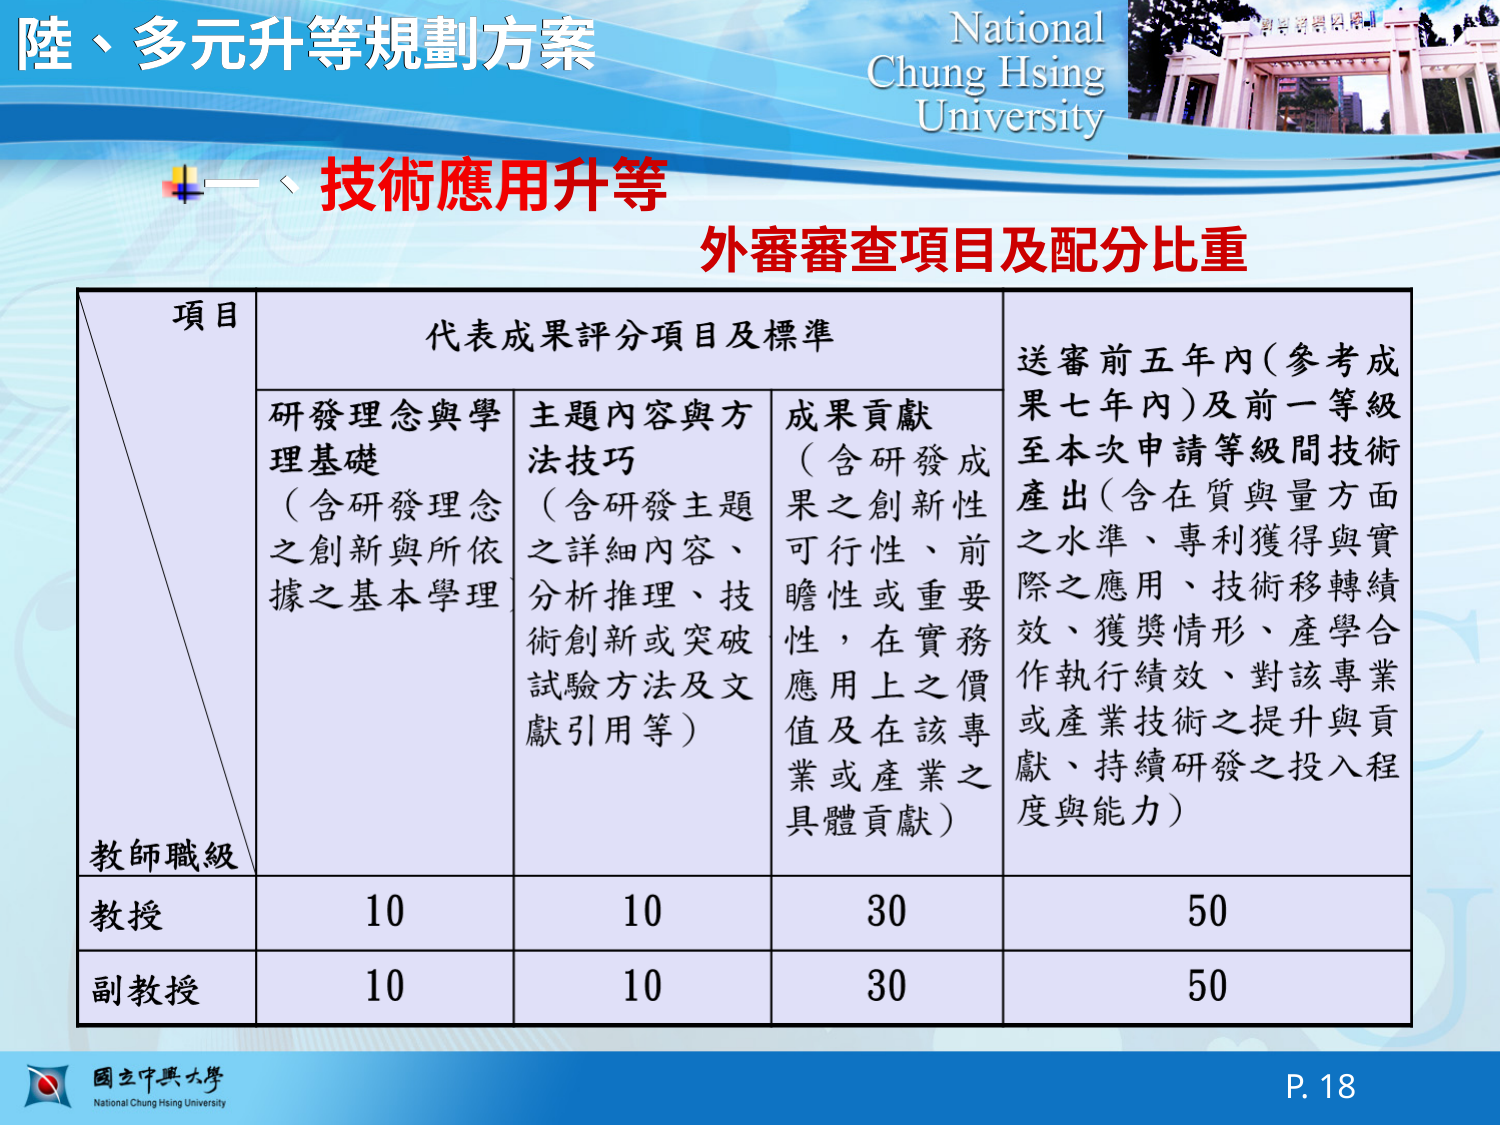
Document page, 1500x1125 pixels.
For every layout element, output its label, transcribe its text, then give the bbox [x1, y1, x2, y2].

picture [76, 278, 1413, 1036]
text_box 陸、多元升等規劃方案 [0, 0, 821, 79]
text_box 一、技術應用升等 外審審查項目及配分比重 [148, 141, 1317, 286]
